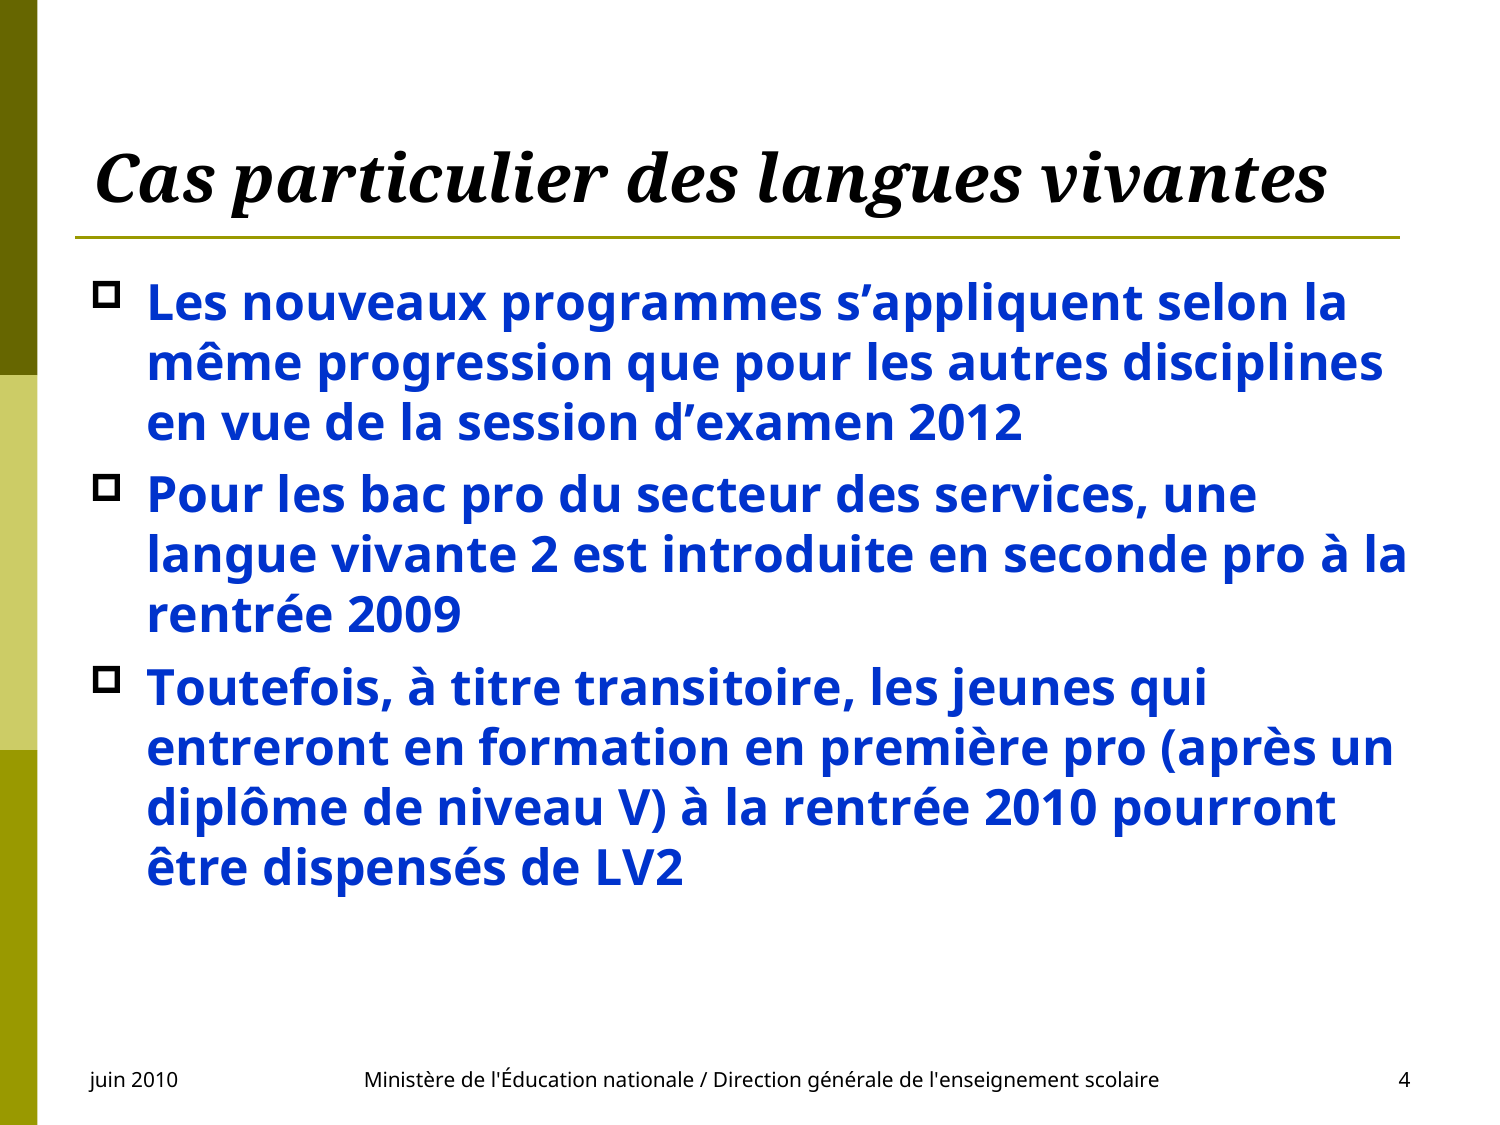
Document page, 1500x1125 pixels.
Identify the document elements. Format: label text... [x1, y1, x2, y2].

title Cas particulier des langues vivantes [78, 47, 1417, 224]
list Les nouveaux programmes s’appliquent selon la même progression que pour les autres disciplines en vue de la session d’examen 2012 Pour les bac pro du secteur des services, une langue vivante 2 est introduite en seconde pro à la rentrée 2009 Toutefois, à titre transitoire, les jeunes qui entreront en formation en première pro (après un diplôme de niveau V) à la rentrée 2010 pourront être dispensés de LV2 [75, 262, 1426, 1024]
